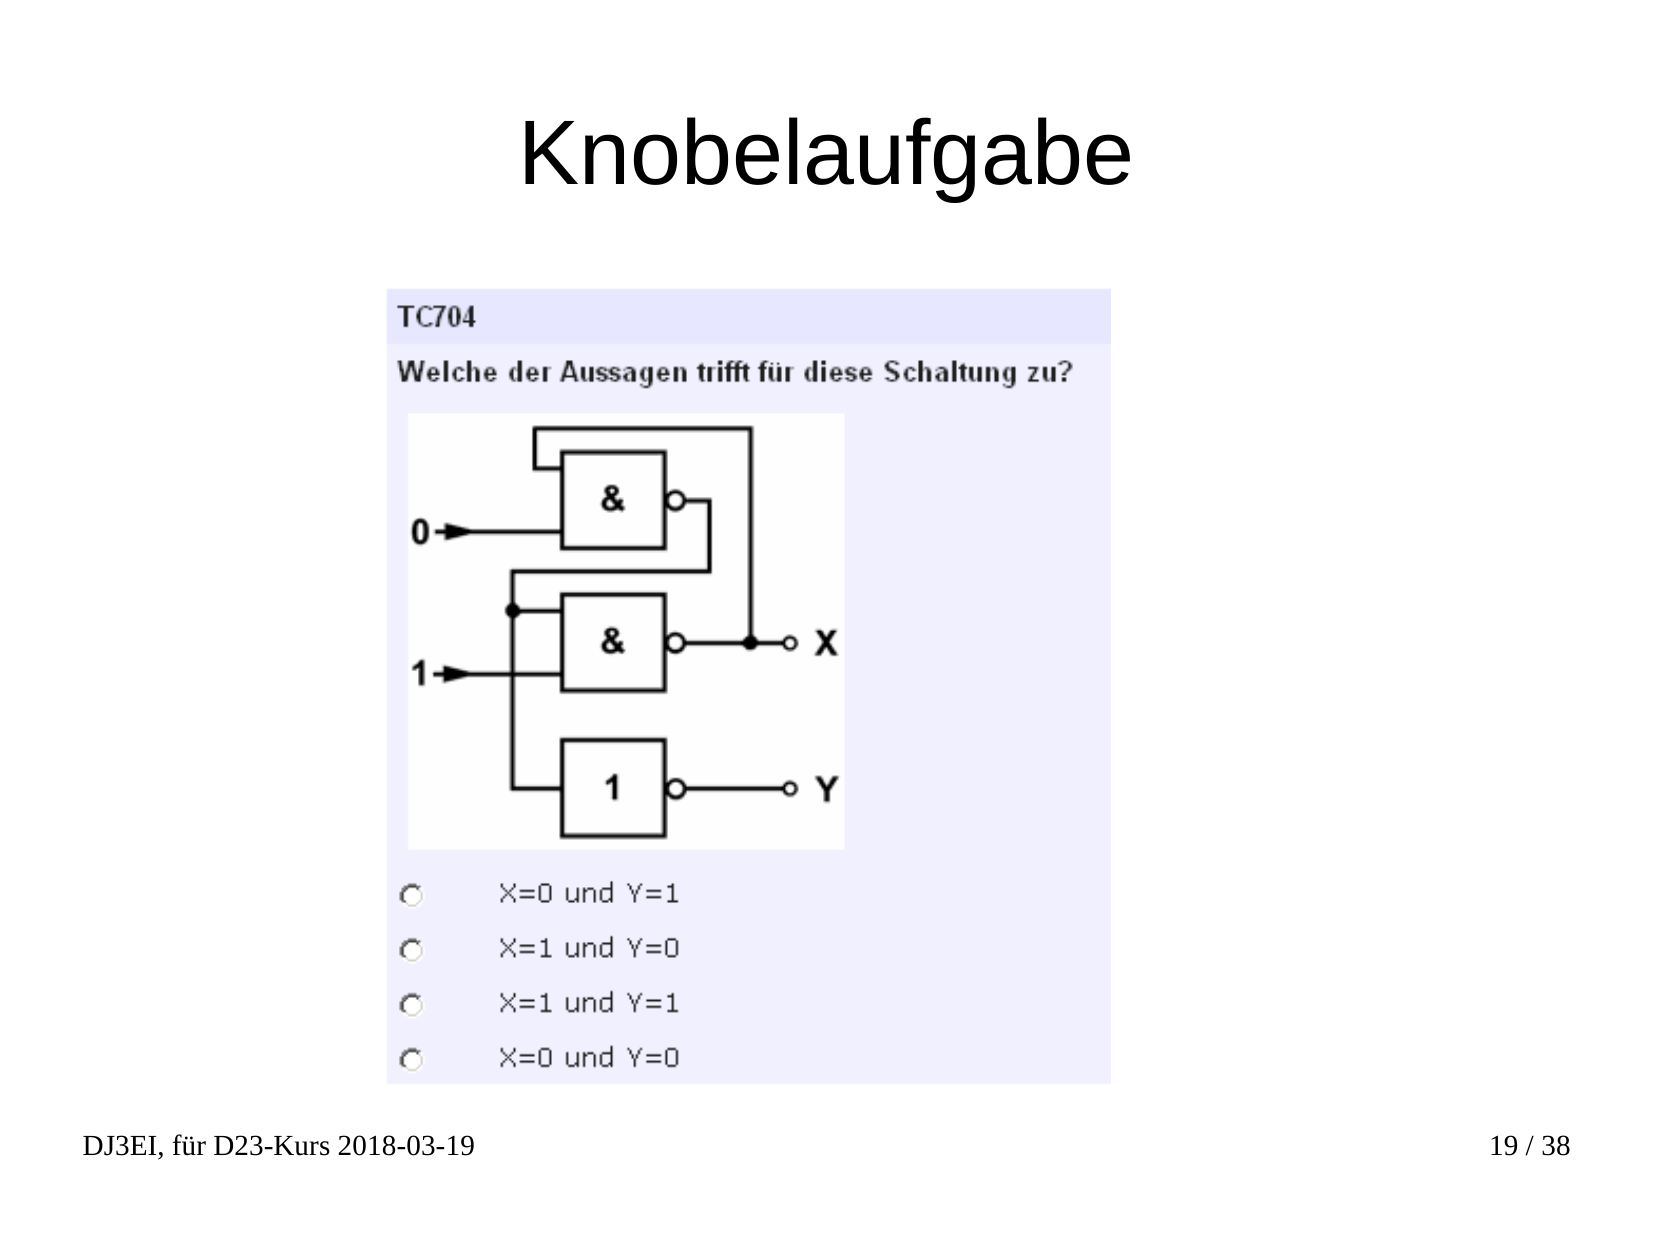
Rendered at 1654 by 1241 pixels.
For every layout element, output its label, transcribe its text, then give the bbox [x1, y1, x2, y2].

picture [379, 281, 1111, 1097]
title Knobelaufgabe [82, 49, 1571, 257]
